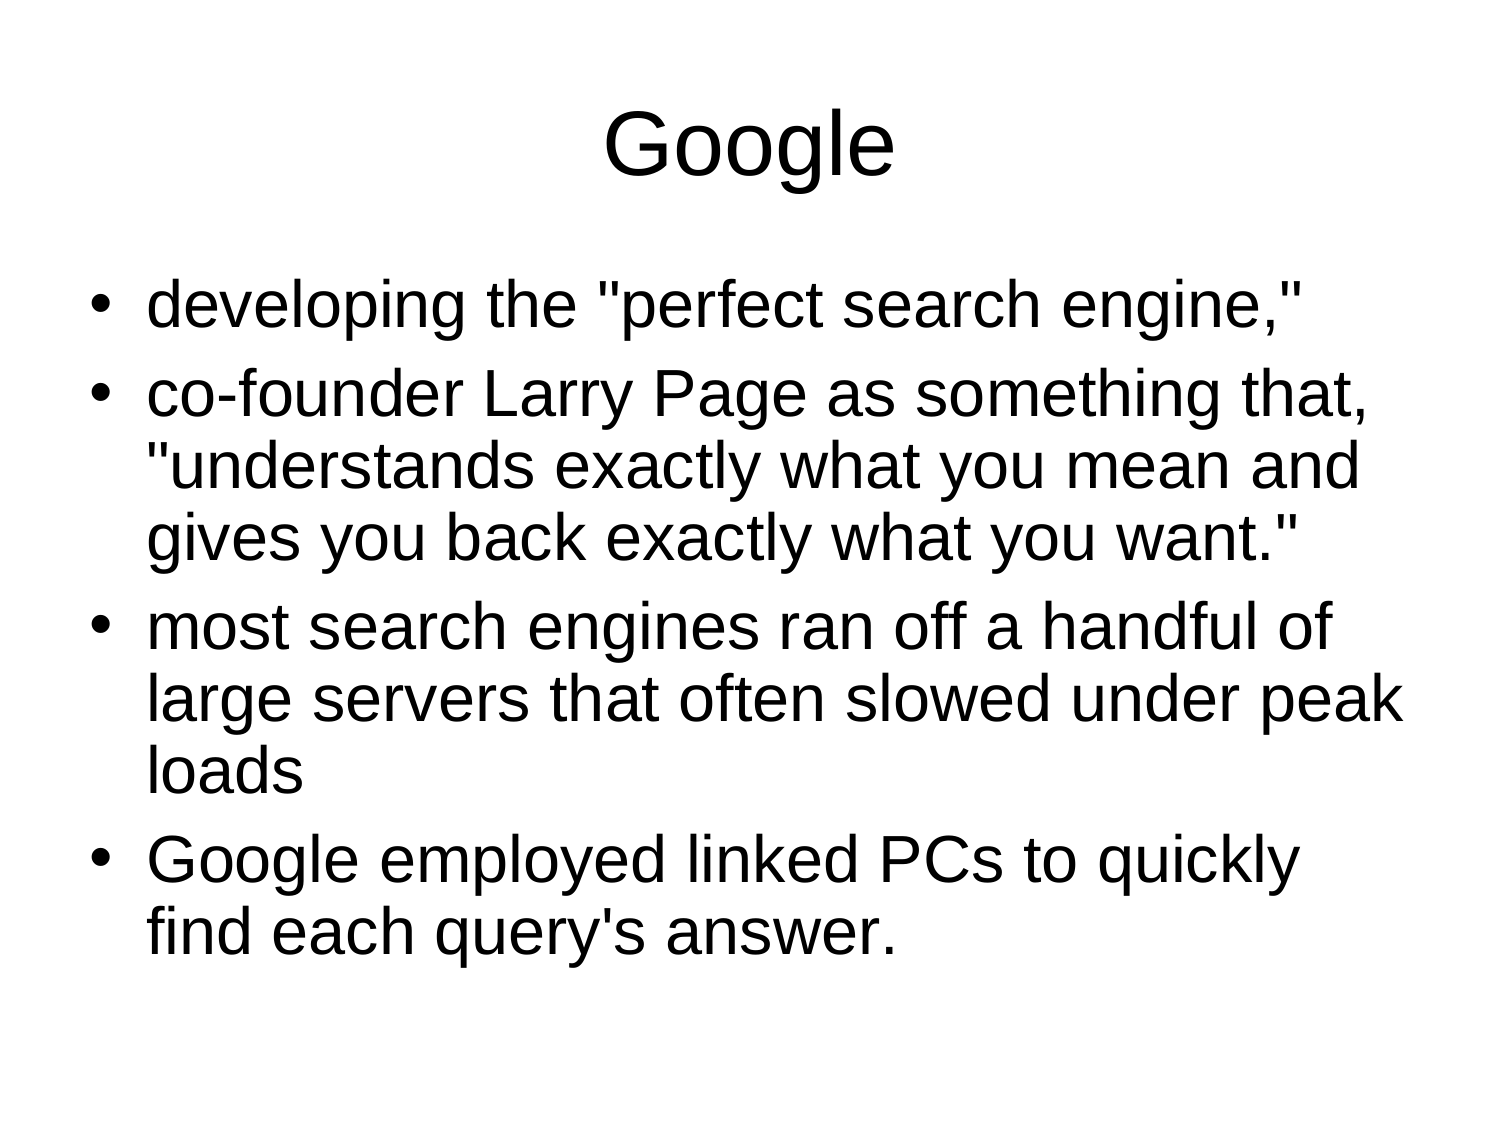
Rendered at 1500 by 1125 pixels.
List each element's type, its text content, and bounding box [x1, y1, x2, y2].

list developing the "perfect search engine," co-founder Larry Page as something that, "understands exactly what you mean and gives you back exactly what you want." most search engines ran off a handful of large servers that often slowed under peak loads Google employed linked PCs to quickly find each query's answer. [75, 262, 1426, 1005]
title Google [75, 45, 1426, 233]
